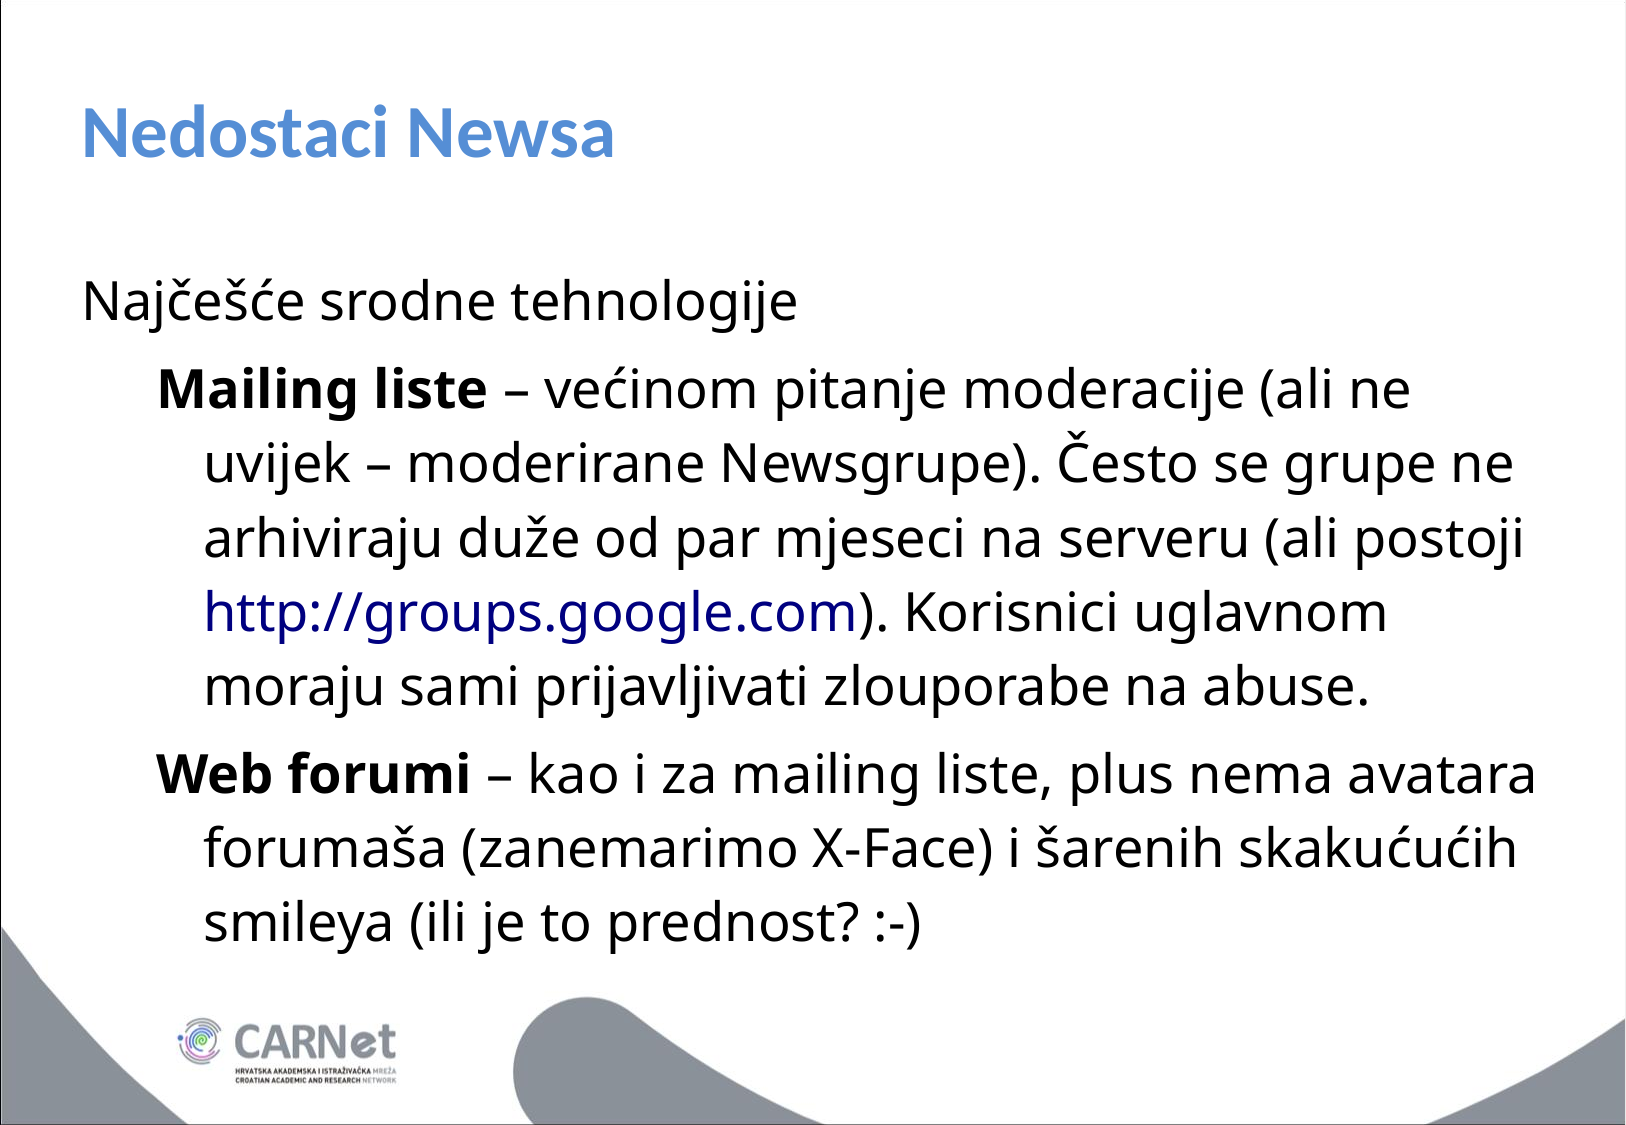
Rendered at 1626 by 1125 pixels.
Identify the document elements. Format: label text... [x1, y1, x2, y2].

picture [0, 0, 1626, 1125]
title Nedostaci Newsa [81, 52, 1544, 226]
list Najčešće srodne tehnologije Mailing liste – većinom pitanje moderacije (ali ne uvijek – moderirane Newsgrupe). Često se grupe ne arhiviraju duže od par mjeseci na serveru (ali postoji http://groups.google.com). Korisnici uglavnom moraju sami prijavljivati zlouporabe na abuse. Web forumi – kao i za mailing liste, plus nema avatara forumaša (zanemarimo X-Face) i šarenih skakućućih smileya (ili je to prednost? :-) [81, 262, 1544, 991]
